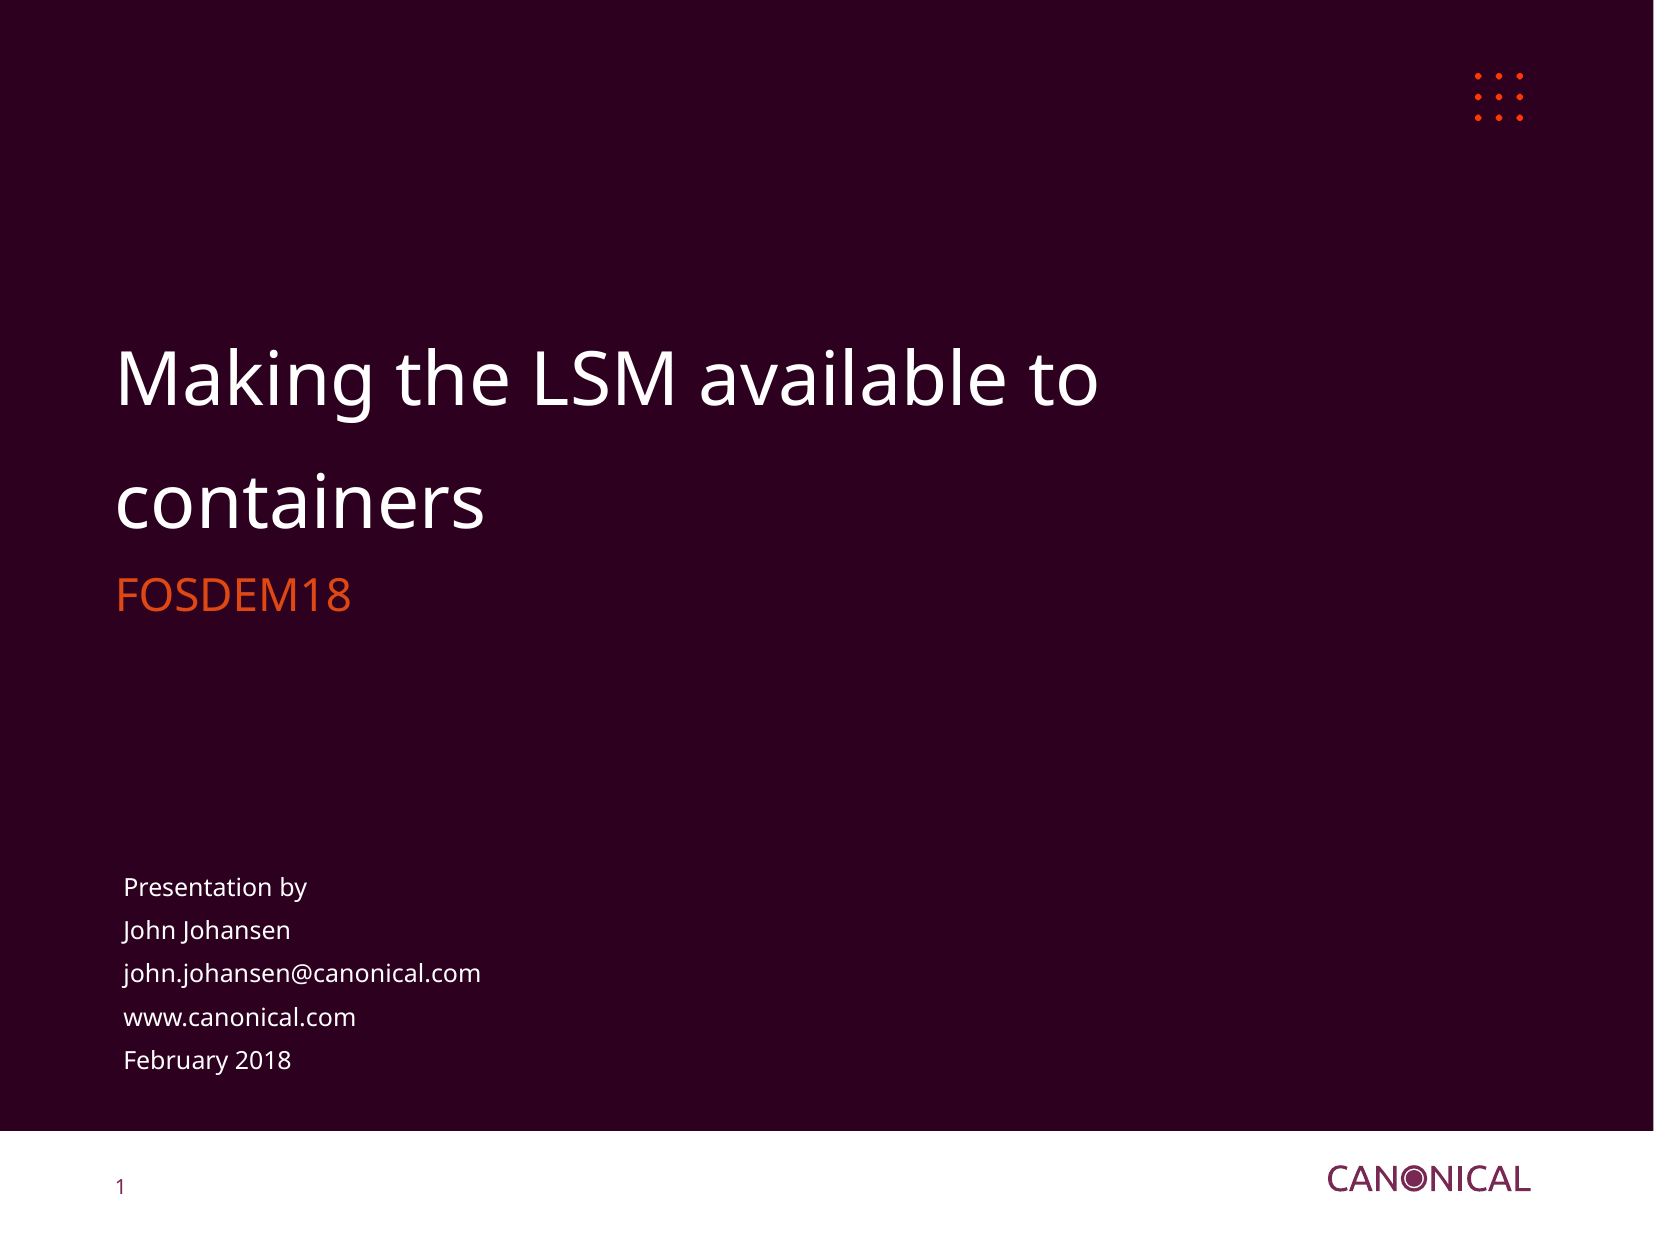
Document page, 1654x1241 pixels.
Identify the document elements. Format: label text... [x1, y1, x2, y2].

picture [0, 0, 1654, 1131]
title Making the LSM available to containers FOSDEM18 [114, 293, 1454, 637]
list Presentation by John Johansen john.johansen@canonical.com www.canonical.com February 2018 [123, 866, 827, 1124]
